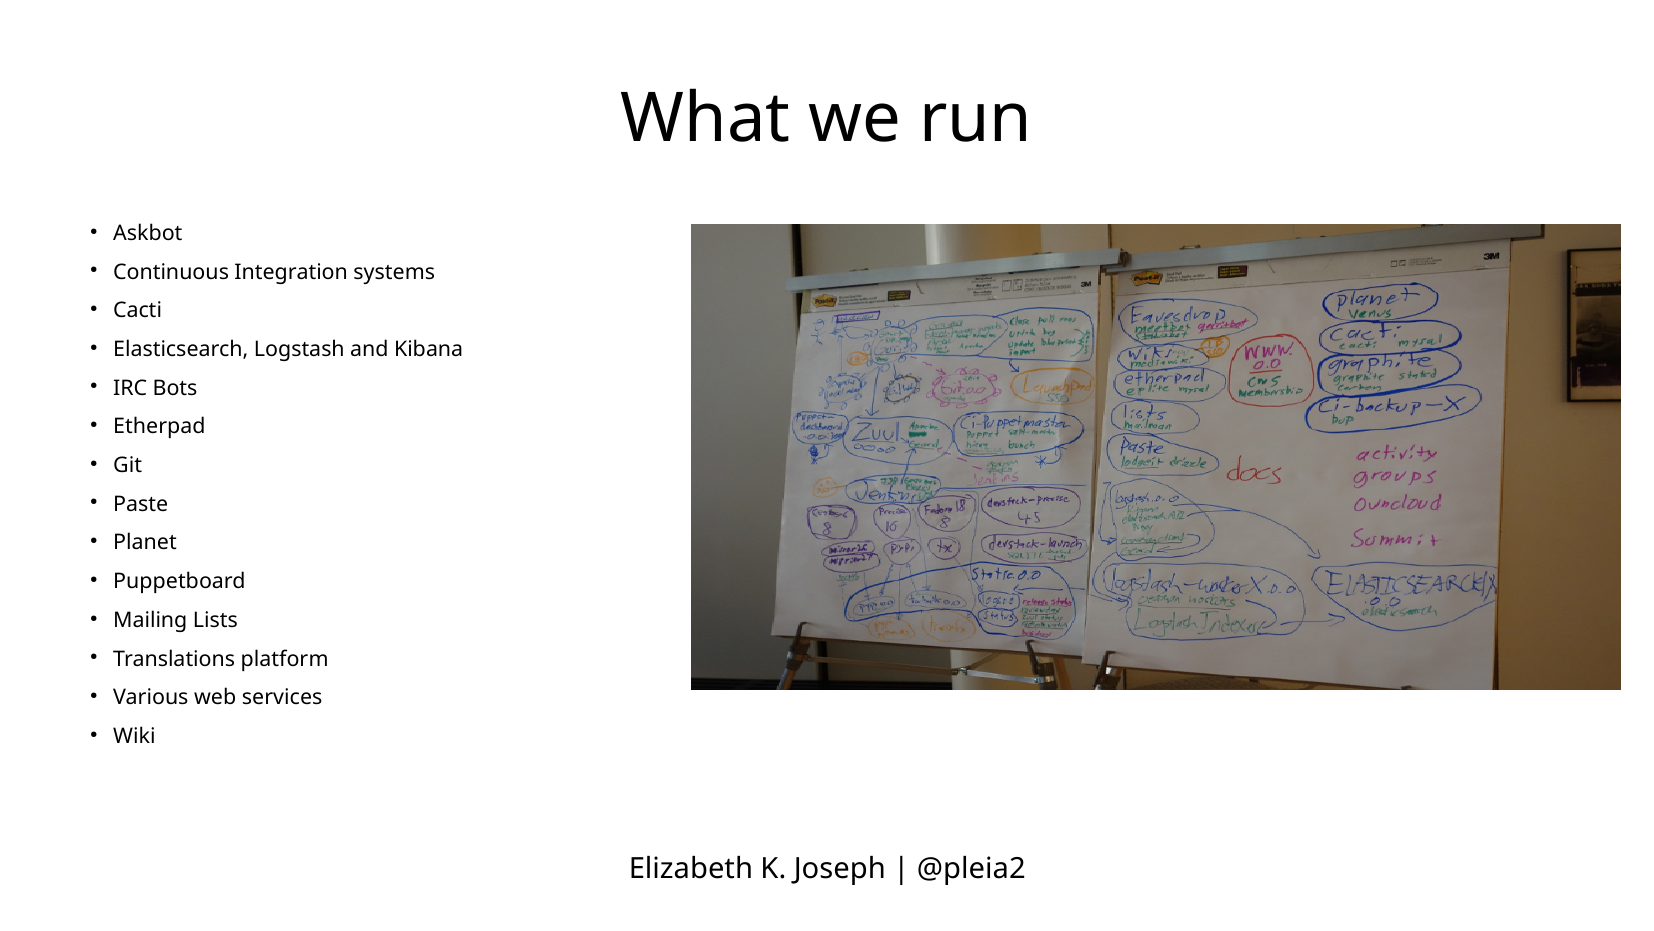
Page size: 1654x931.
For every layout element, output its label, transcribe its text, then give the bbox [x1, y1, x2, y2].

title What we run [82, 37, 1571, 193]
list Askbot Continuous Integration systems Cacti Elasticsearch, Logstash and Kibana IRC Bots Etherpad Git Paste Planet Puppetboard Mailing Lists Translations platform Various web services Wiki [82, 217, 1571, 758]
picture [691, 224, 1621, 690]
